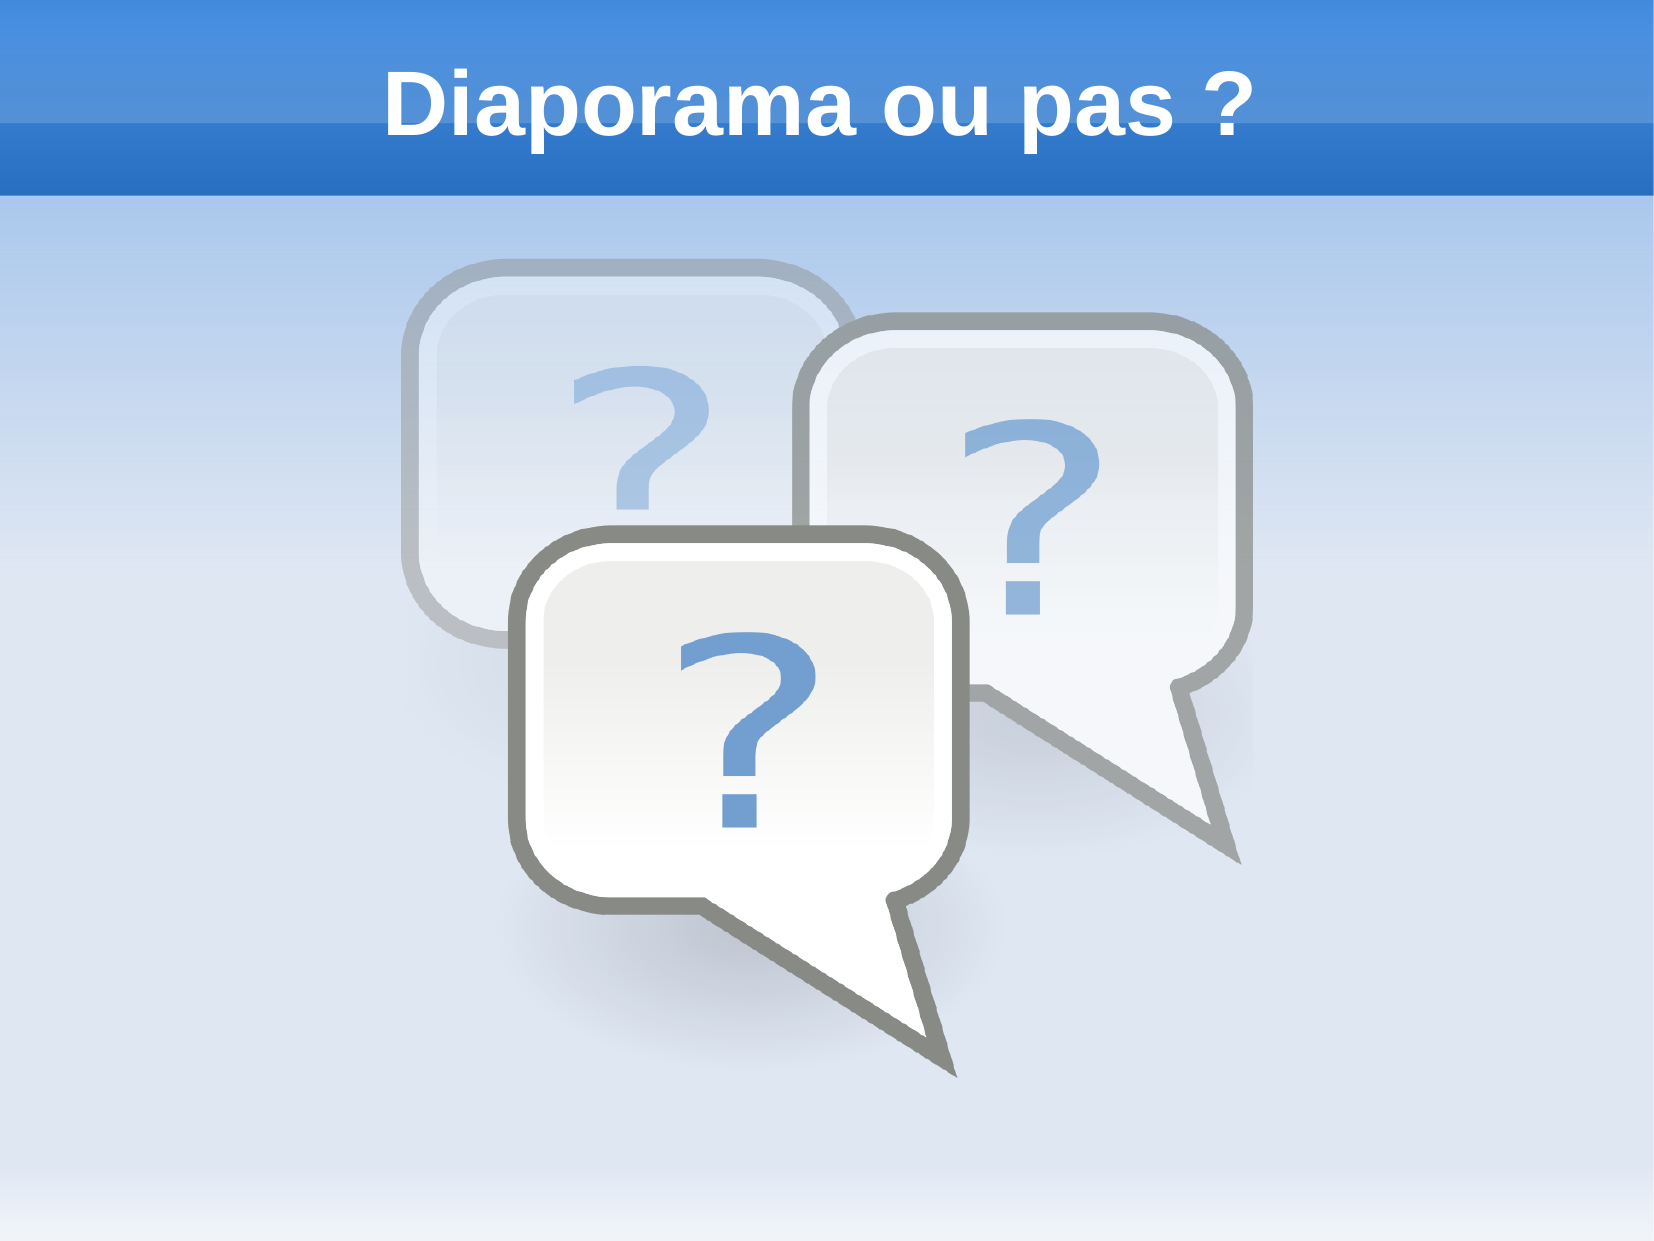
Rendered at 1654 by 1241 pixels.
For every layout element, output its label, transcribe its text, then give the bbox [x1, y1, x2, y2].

title Diaporama ou pas ? [76, 0, 1565, 208]
picture [0, 0, 1654, 1241]
